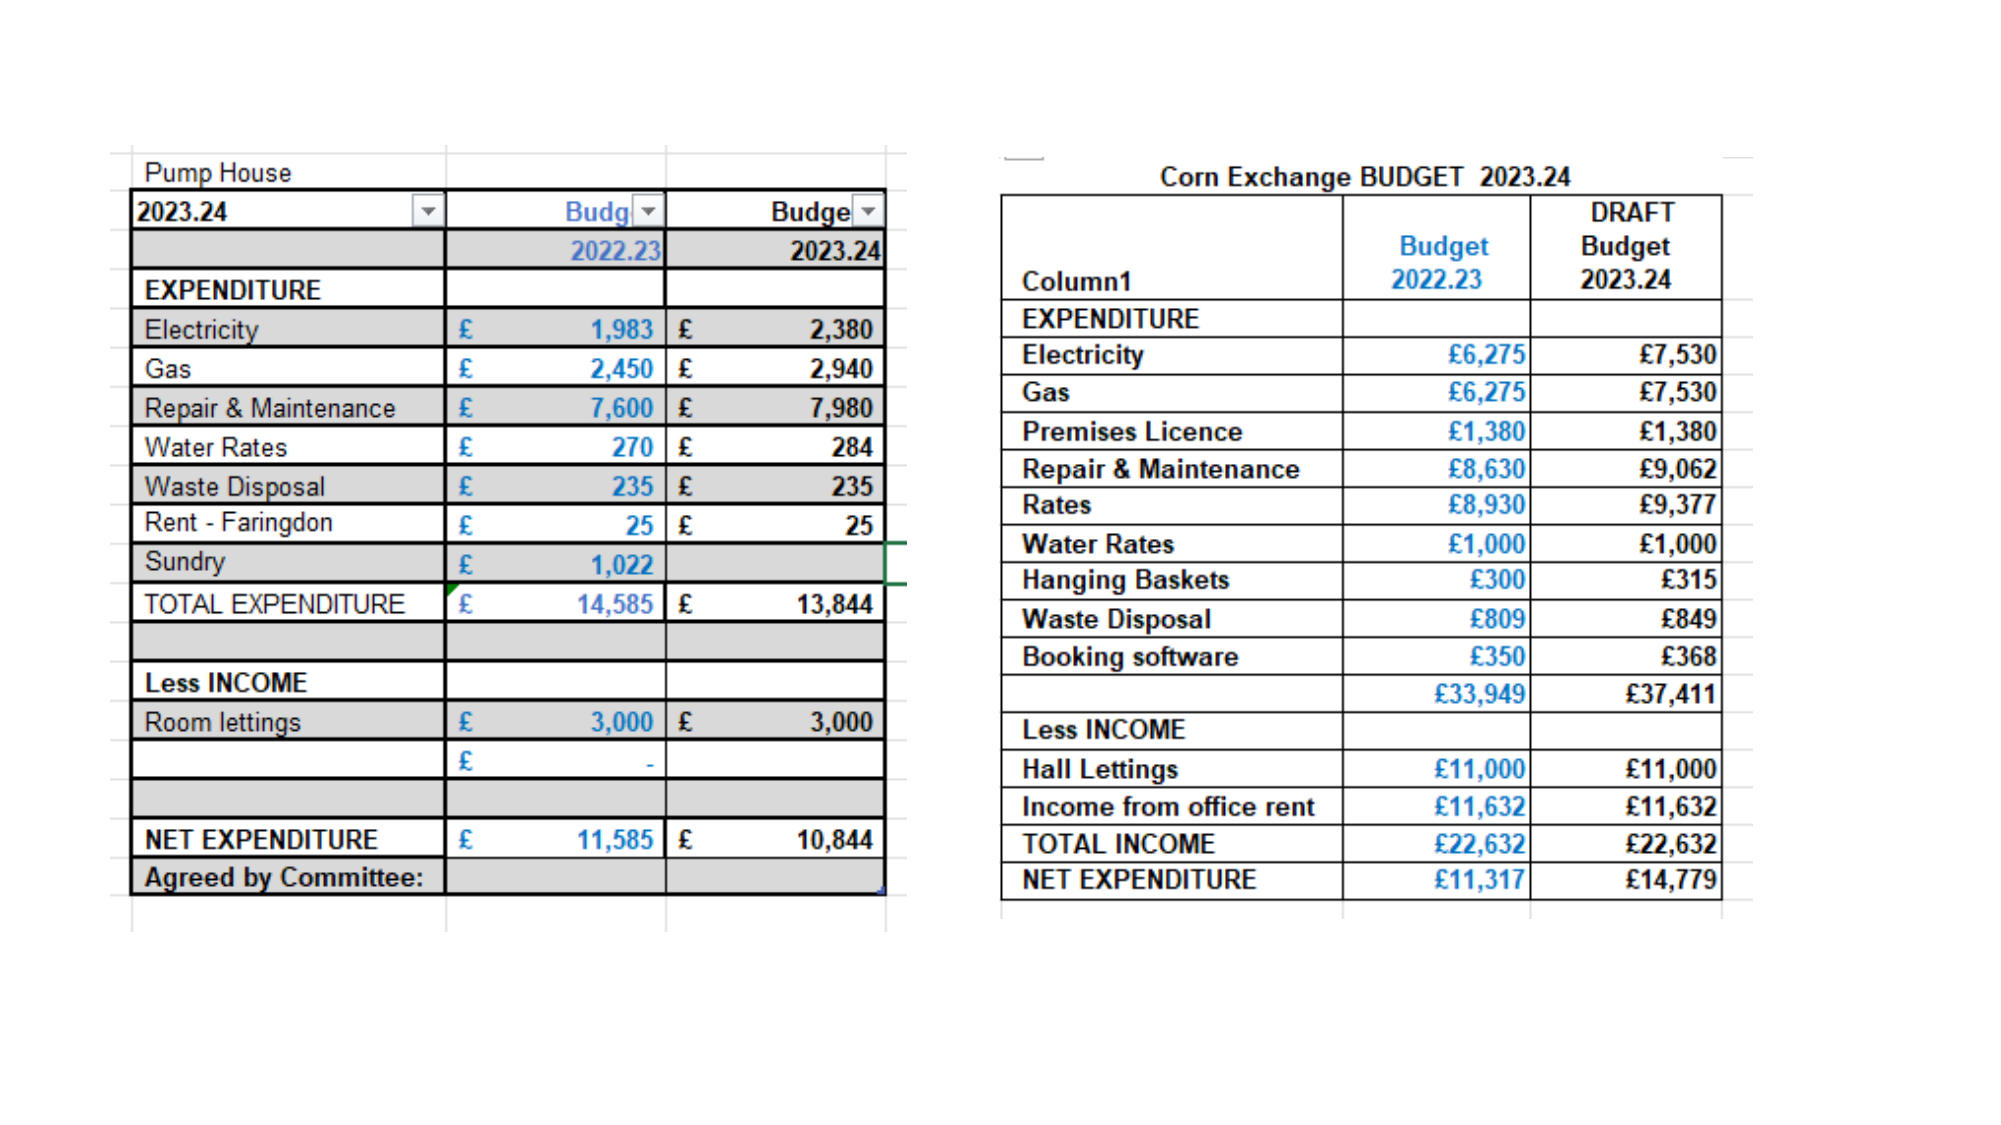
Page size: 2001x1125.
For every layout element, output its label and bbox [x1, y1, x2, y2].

picture [110, 145, 907, 932]
picture [999, 157, 1753, 919]
